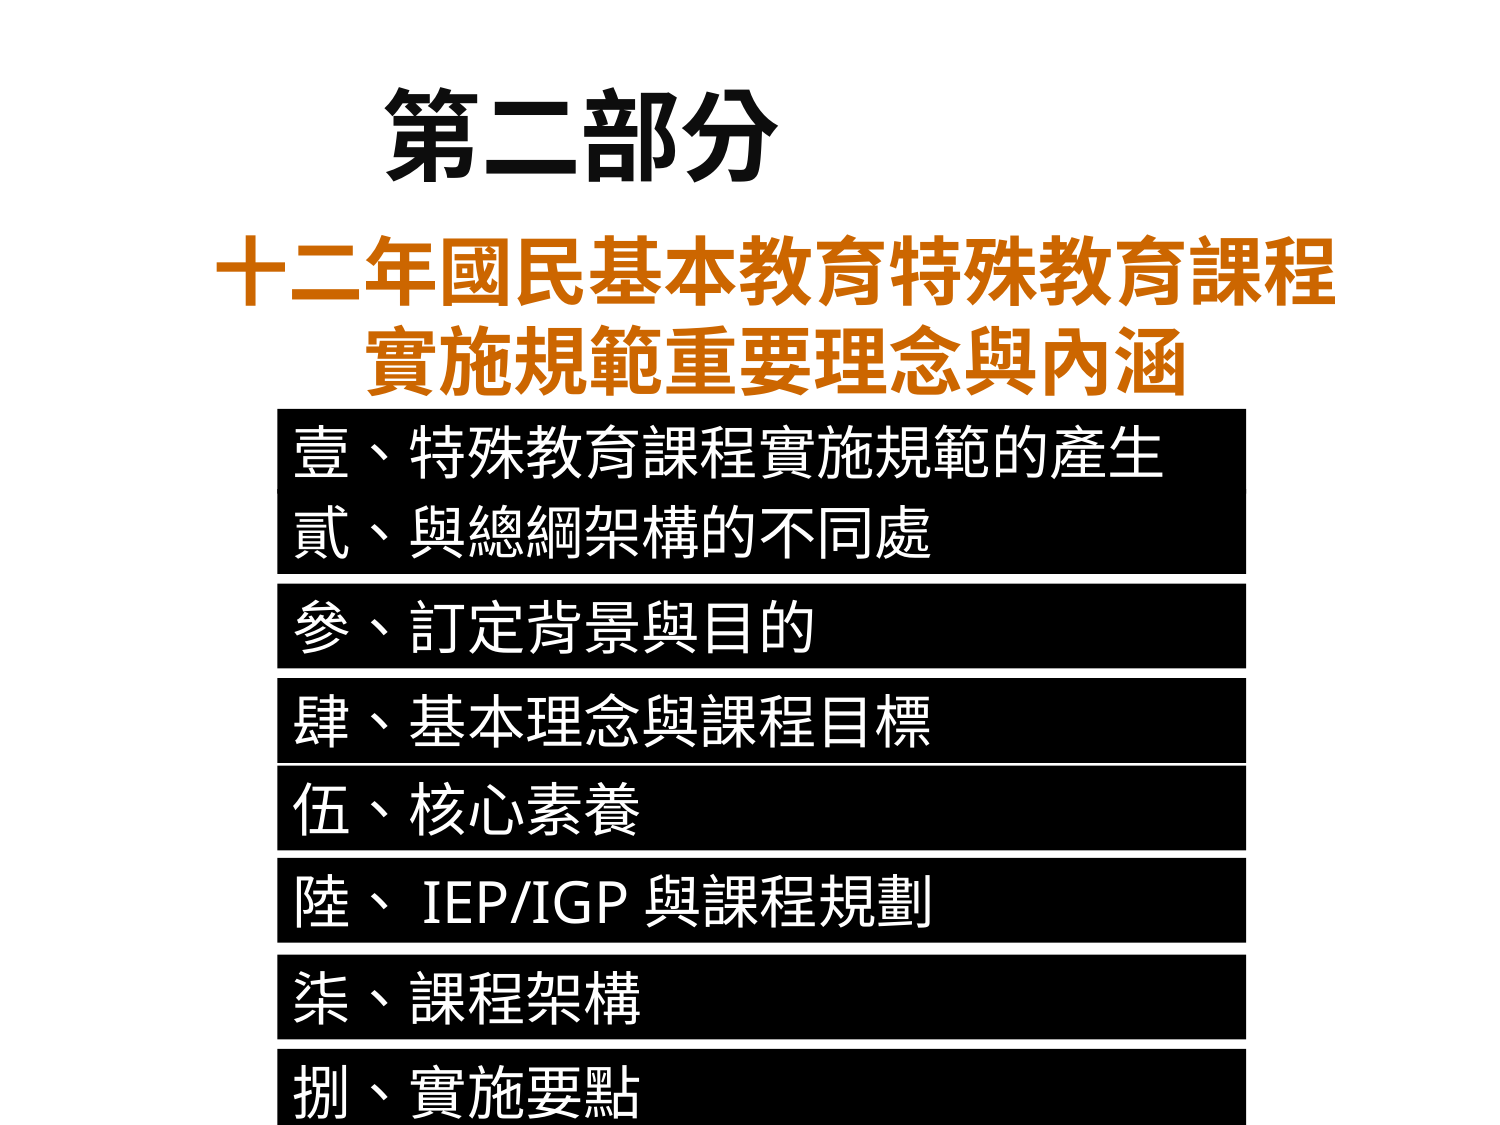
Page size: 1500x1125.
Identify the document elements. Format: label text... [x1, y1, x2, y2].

text_box 第二部分 [366, 66, 1037, 202]
text_box 肆、基本理念與課程目標 [277, 678, 1247, 763]
text_box 十二年國民基本教育特殊教育課程 實施規範重要理念與內涵 [129, 217, 1424, 435]
text_box 參、訂定背景與目的 [277, 583, 1247, 669]
text_box 捌、實施要點 [277, 1048, 1247, 1125]
text_box 陸、IEP/IGP與課程規劃 [277, 857, 1247, 943]
text_box 柒、課程架構 [277, 954, 1247, 1040]
text_box 貳、與總綱架構的不同處 [277, 494, 1247, 574]
text_box 伍、核心素養 [277, 765, 1247, 851]
text_box 壹、特殊教育課程實施規範的產生 [277, 408, 1247, 494]
